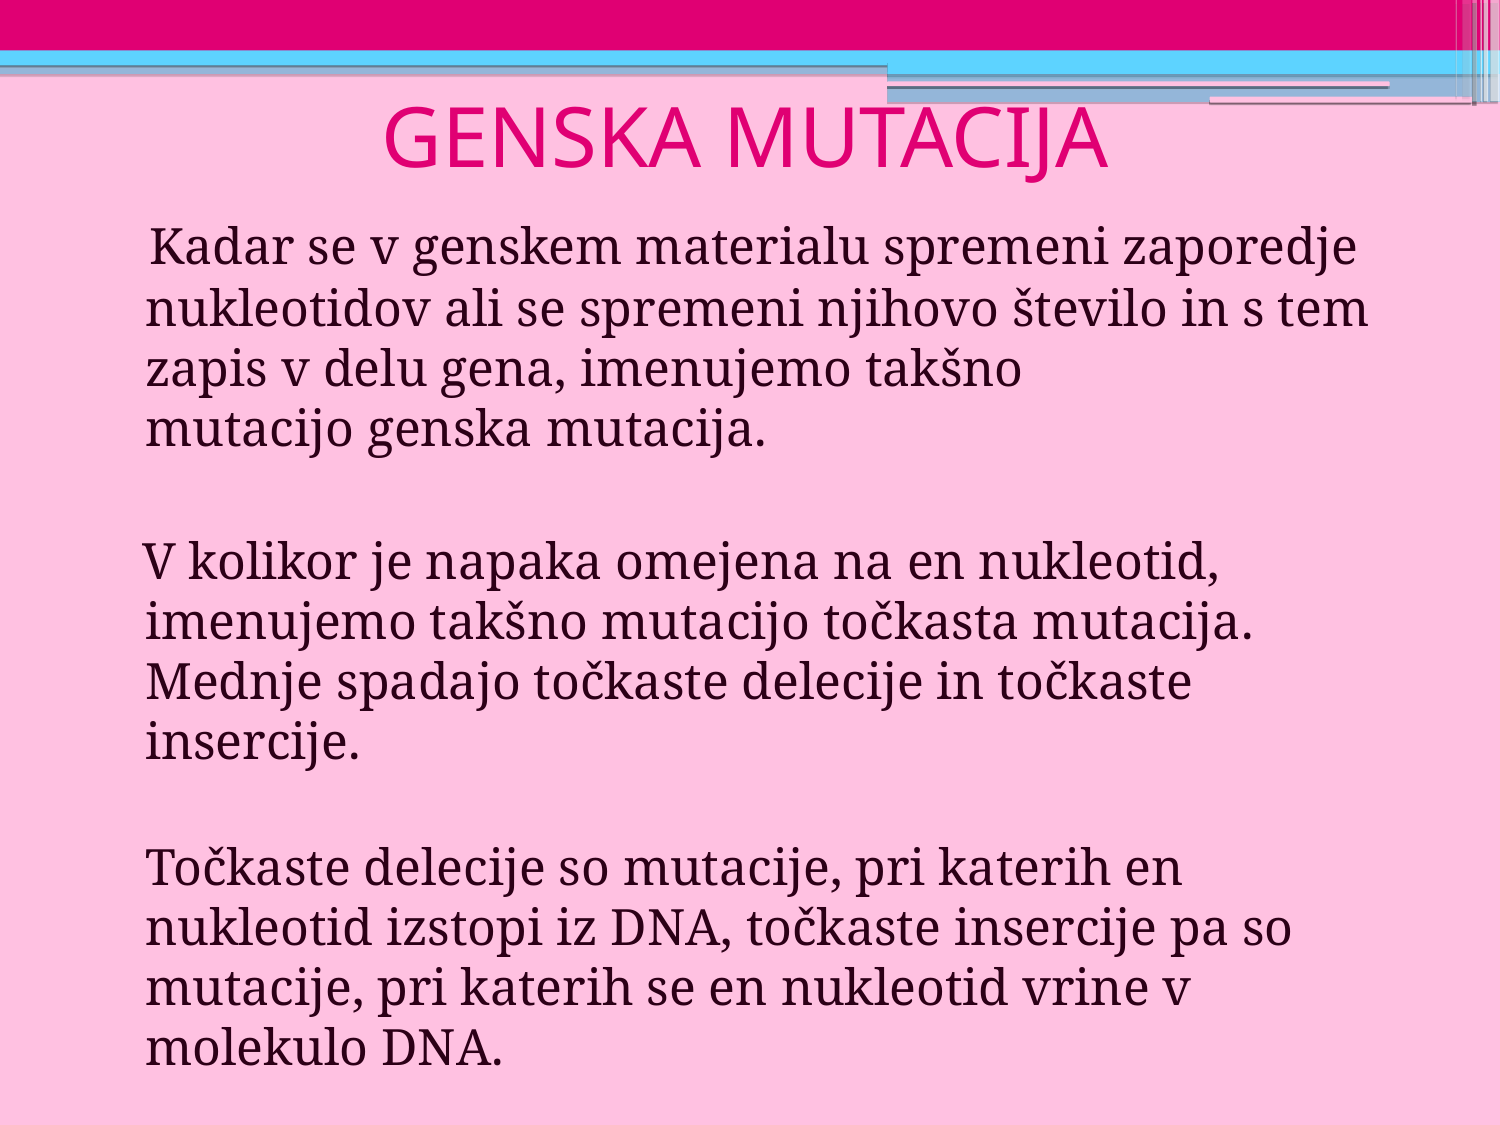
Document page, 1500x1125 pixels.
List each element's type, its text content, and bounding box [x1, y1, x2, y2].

title GENSKA MUTACIJA [70, 46, 1421, 199]
list Kadar se v genskem materialu spremeni zaporedje nukleotidov ali se spremeni njihovo število in s tem zapis v delu gena, imenujemo takšno mutacijo genska mutacija. V kolikor je napaka omejena na en nukleotid, imenujemo takšno mutacijo točkasta mutacija. Mednje spadajo točkaste delecije in točkaste insercije. Točkaste delecije so mutacije, pri katerih en nukleotid izstopi iz DNA, točkaste insercije pa so mutacije, pri katerih se en nukleotid vrine v molekulo DNA. [70, 199, 1421, 1079]
